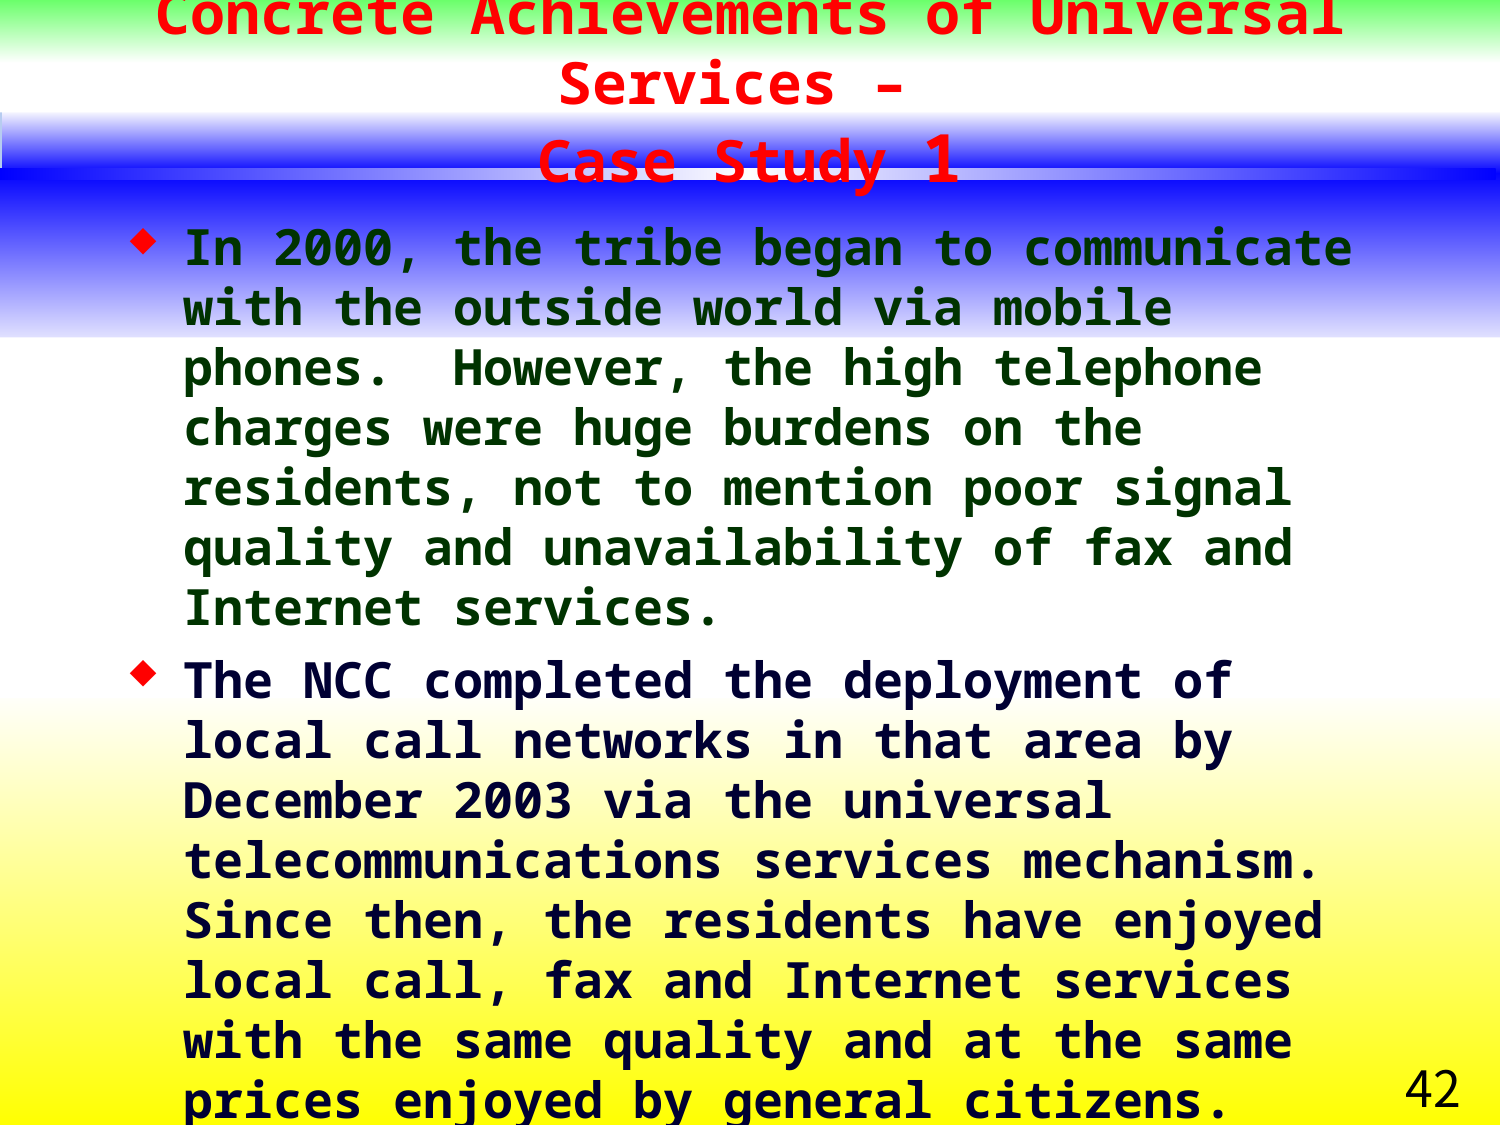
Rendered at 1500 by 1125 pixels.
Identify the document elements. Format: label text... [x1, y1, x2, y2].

list In 2000, the tribe began to communicate with the outside world via mobile phones. However, the high telephone charges were huge burdens on the residents, not to mention poor signal quality and unavailability of fax and Internet services. The NCC completed the deployment of local call networks in that area by December 2003 via the universal telecommunications services mechanism. Since then, the residents have enjoyed local call, fax and Internet services with the same quality and at the same prices enjoyed by general citizens. [112, 208, 1388, 884]
title Concrete Achievements of Universal Services – Case Study 1 [0, 0, 1500, 173]
